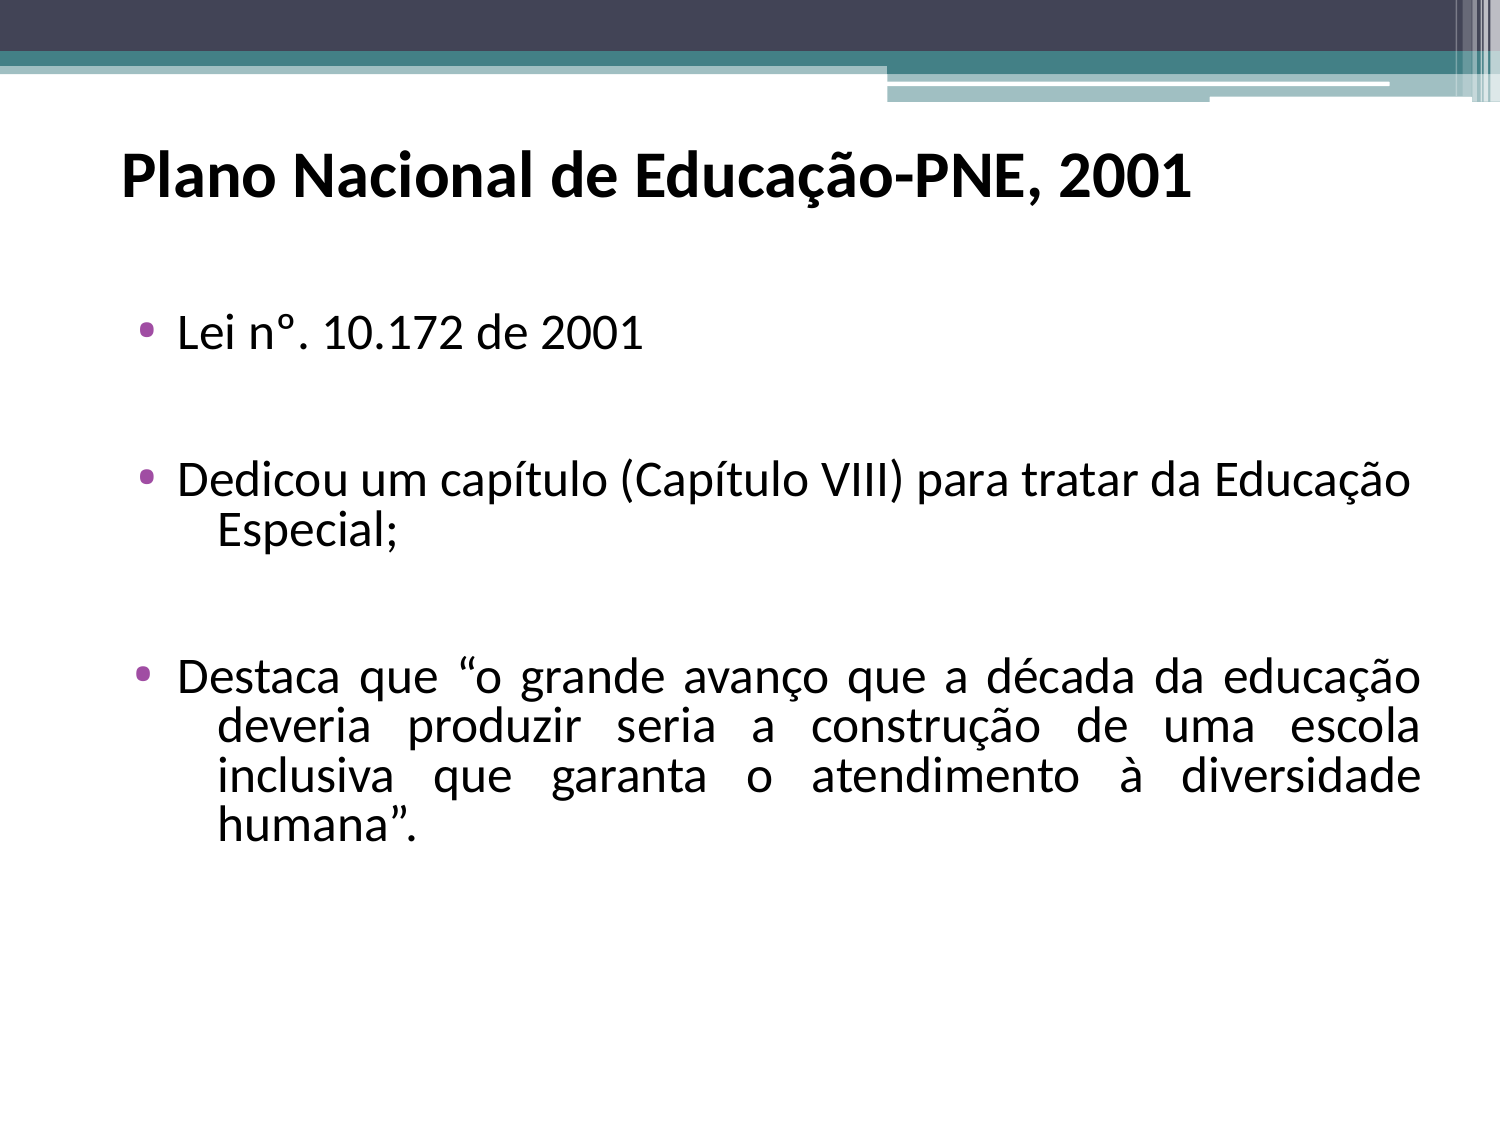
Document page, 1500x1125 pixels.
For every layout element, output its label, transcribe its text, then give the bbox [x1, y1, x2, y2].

list Lei nº. 10.172 de 2001 Dedicou um capítulo (Capítulo VIII) para tratar da Educação Especial; Destaca que “o grande avanço que a década da educação deveria produzir seria a construção de uma escola inclusiva que garanta o atendimento à diversidade humana”. [88, 302, 1439, 864]
title Plano Nacional de Educação-PNE, 2001 [106, 94, 1500, 249]
